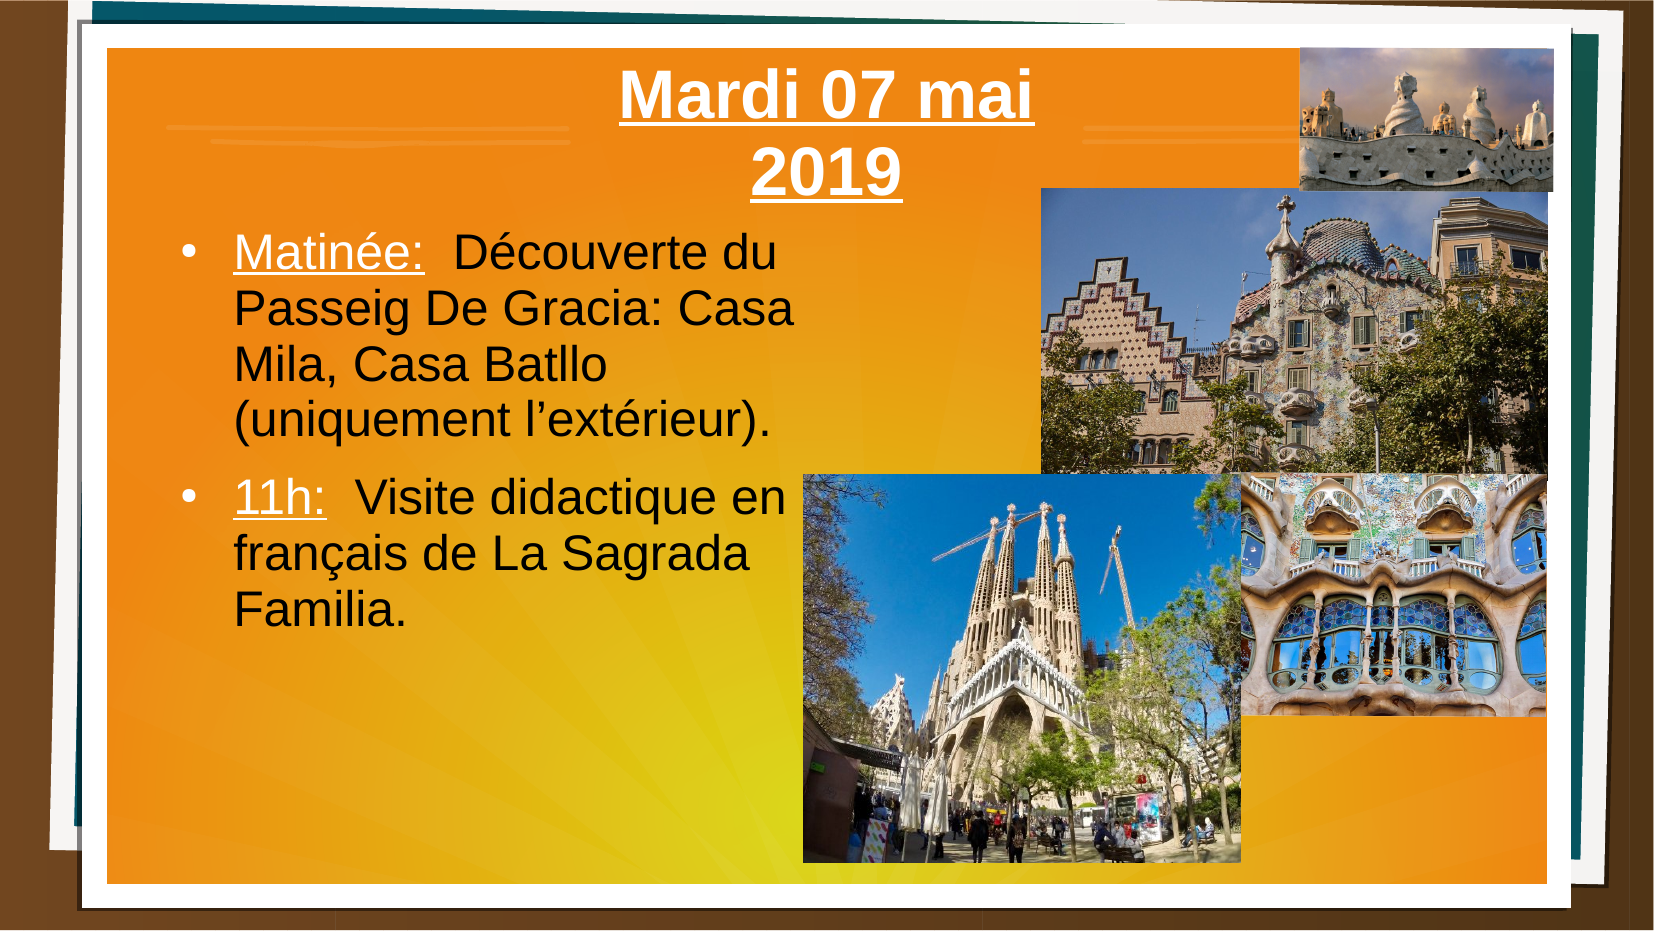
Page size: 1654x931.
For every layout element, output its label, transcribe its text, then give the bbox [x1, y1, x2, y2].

list Matinée: Découverte du Passeig De Gracia: Casa Mila, Casa Batllo (uniquement l’extérieur). 11h: Visite didactique en français de La Sagrada Familia. [162, 224, 804, 922]
title Mardi 07 mai 2019 [566, 56, 1087, 210]
picture [803, 47, 1554, 863]
